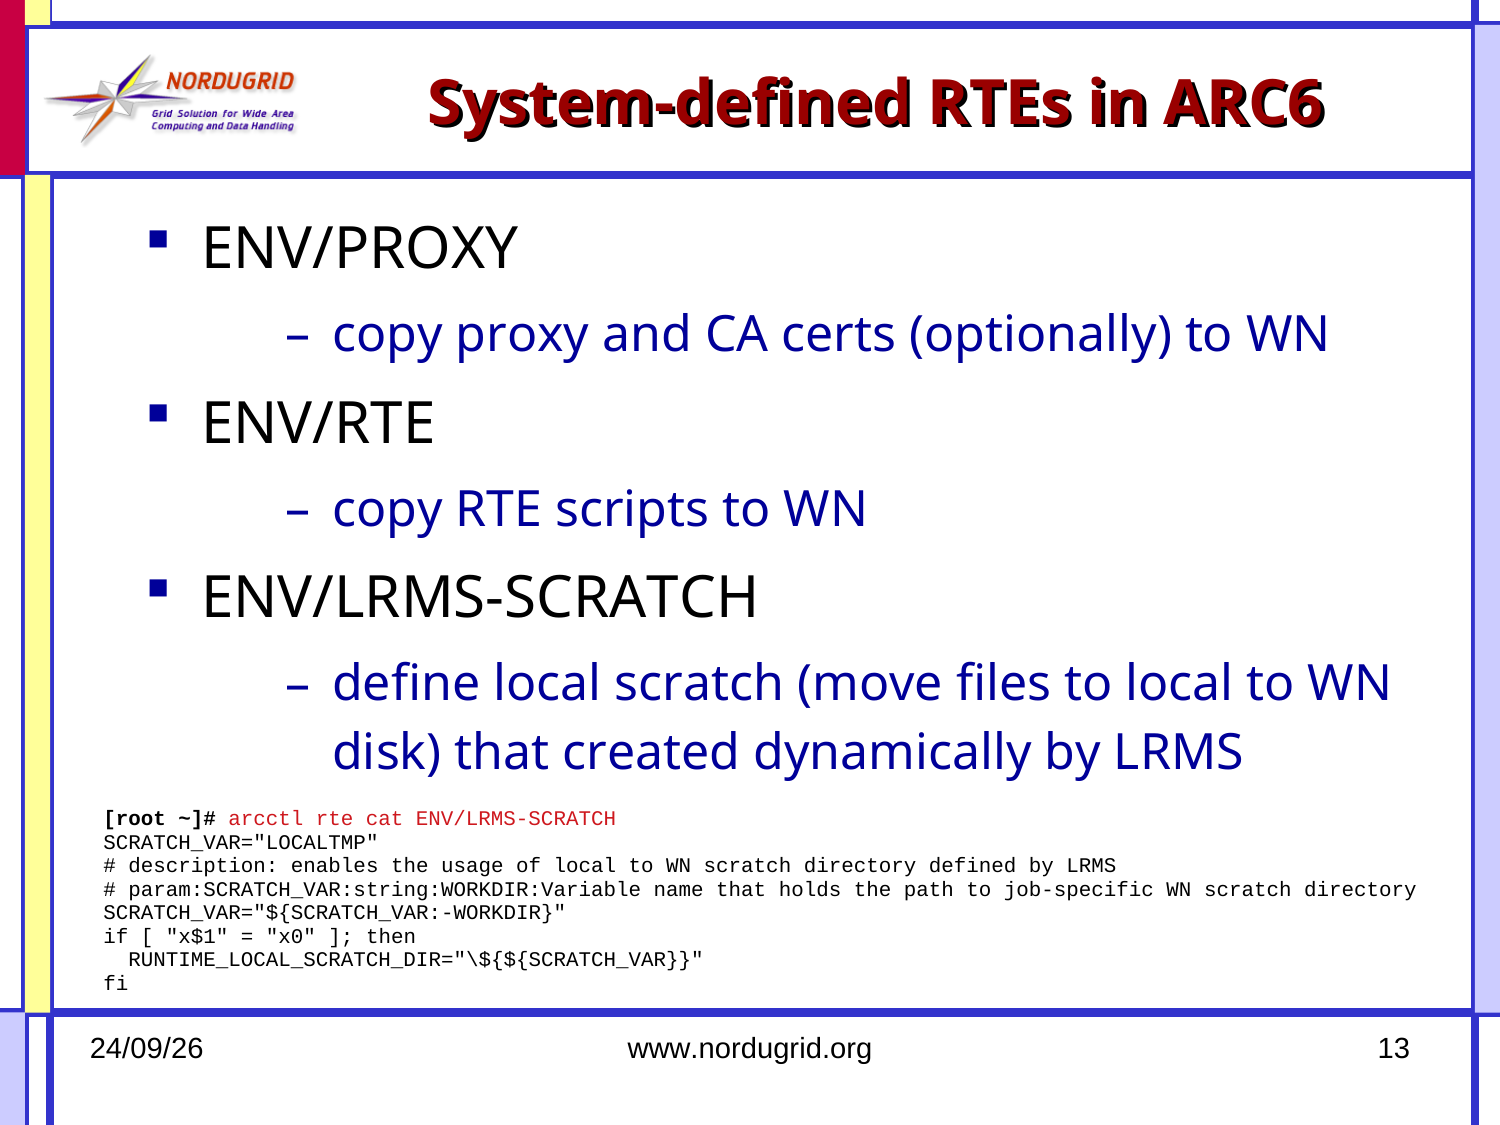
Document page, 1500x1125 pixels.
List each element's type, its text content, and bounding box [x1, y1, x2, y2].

picture [40, 49, 301, 148]
list ENV/PROXY copy proxy and CA certs (optionally) to WN ENV/RTE copy RTE scripts to WN ENV/LRMS-SCRATCH define local scratch (move files to local to WN disk) that created dynamically by LRMS [88, 206, 1427, 768]
text_box [root ~]# arcctl rte cat ENV/LRMS-SCRATCH SCRATCH_VAR="LOCALTMP" # description: enables the usage of local to WN scratch directory defined by LRMS # param:SCRATCH_VAR:string:WORKDIR:Variable name that holds the path to job-specific WN scratch directory SCRATCH_VAR="${SCRATCH_VAR:-WORKDIR}" if [ "x$1" = "x0" ]; then RUNTIME_LOCAL_SCRATCH_DIR="\${${SCRATCH_VAR}}" fi [88, 801, 1431, 1004]
title System-defined RTEs in ARC6 [324, 17, 1428, 183]
